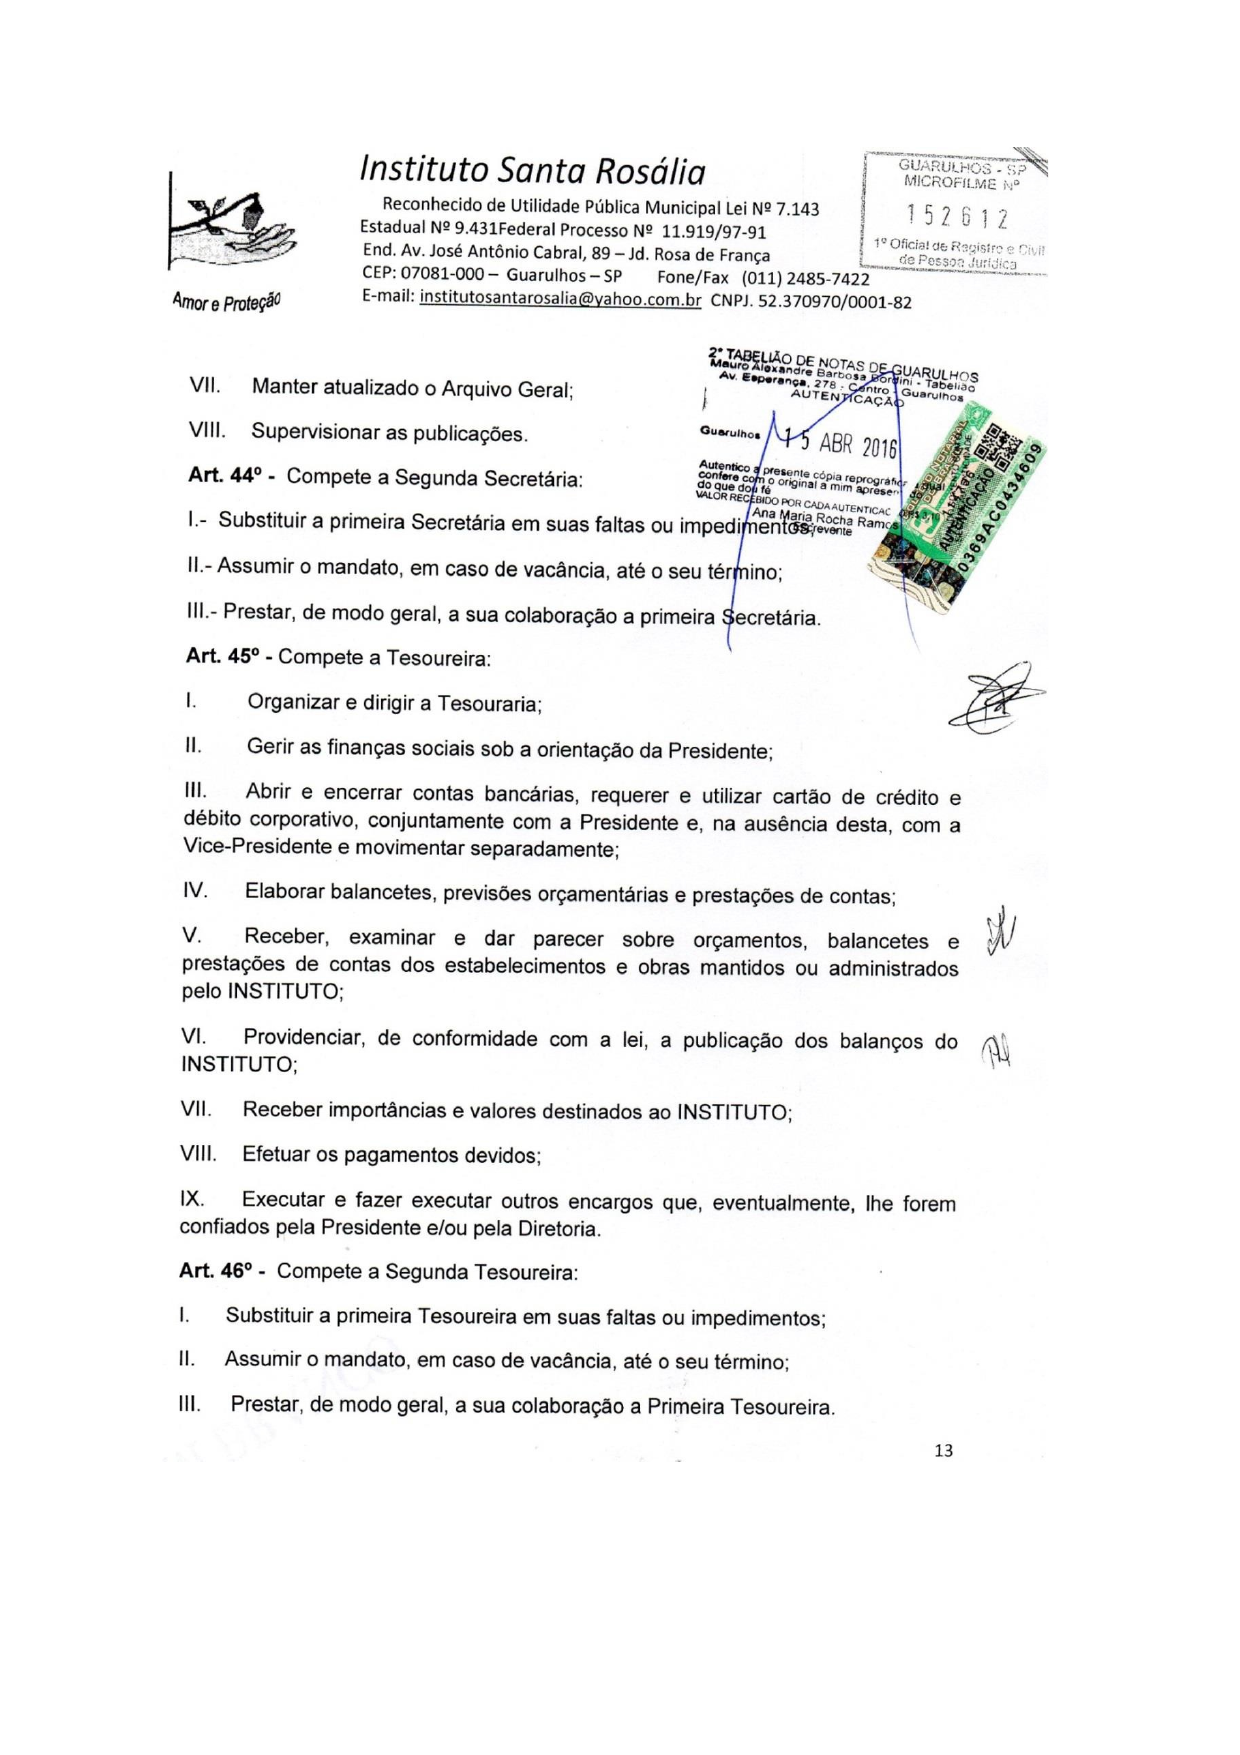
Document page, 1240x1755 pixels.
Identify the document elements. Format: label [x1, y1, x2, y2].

text_box [162, 148, 1048, 1461]
